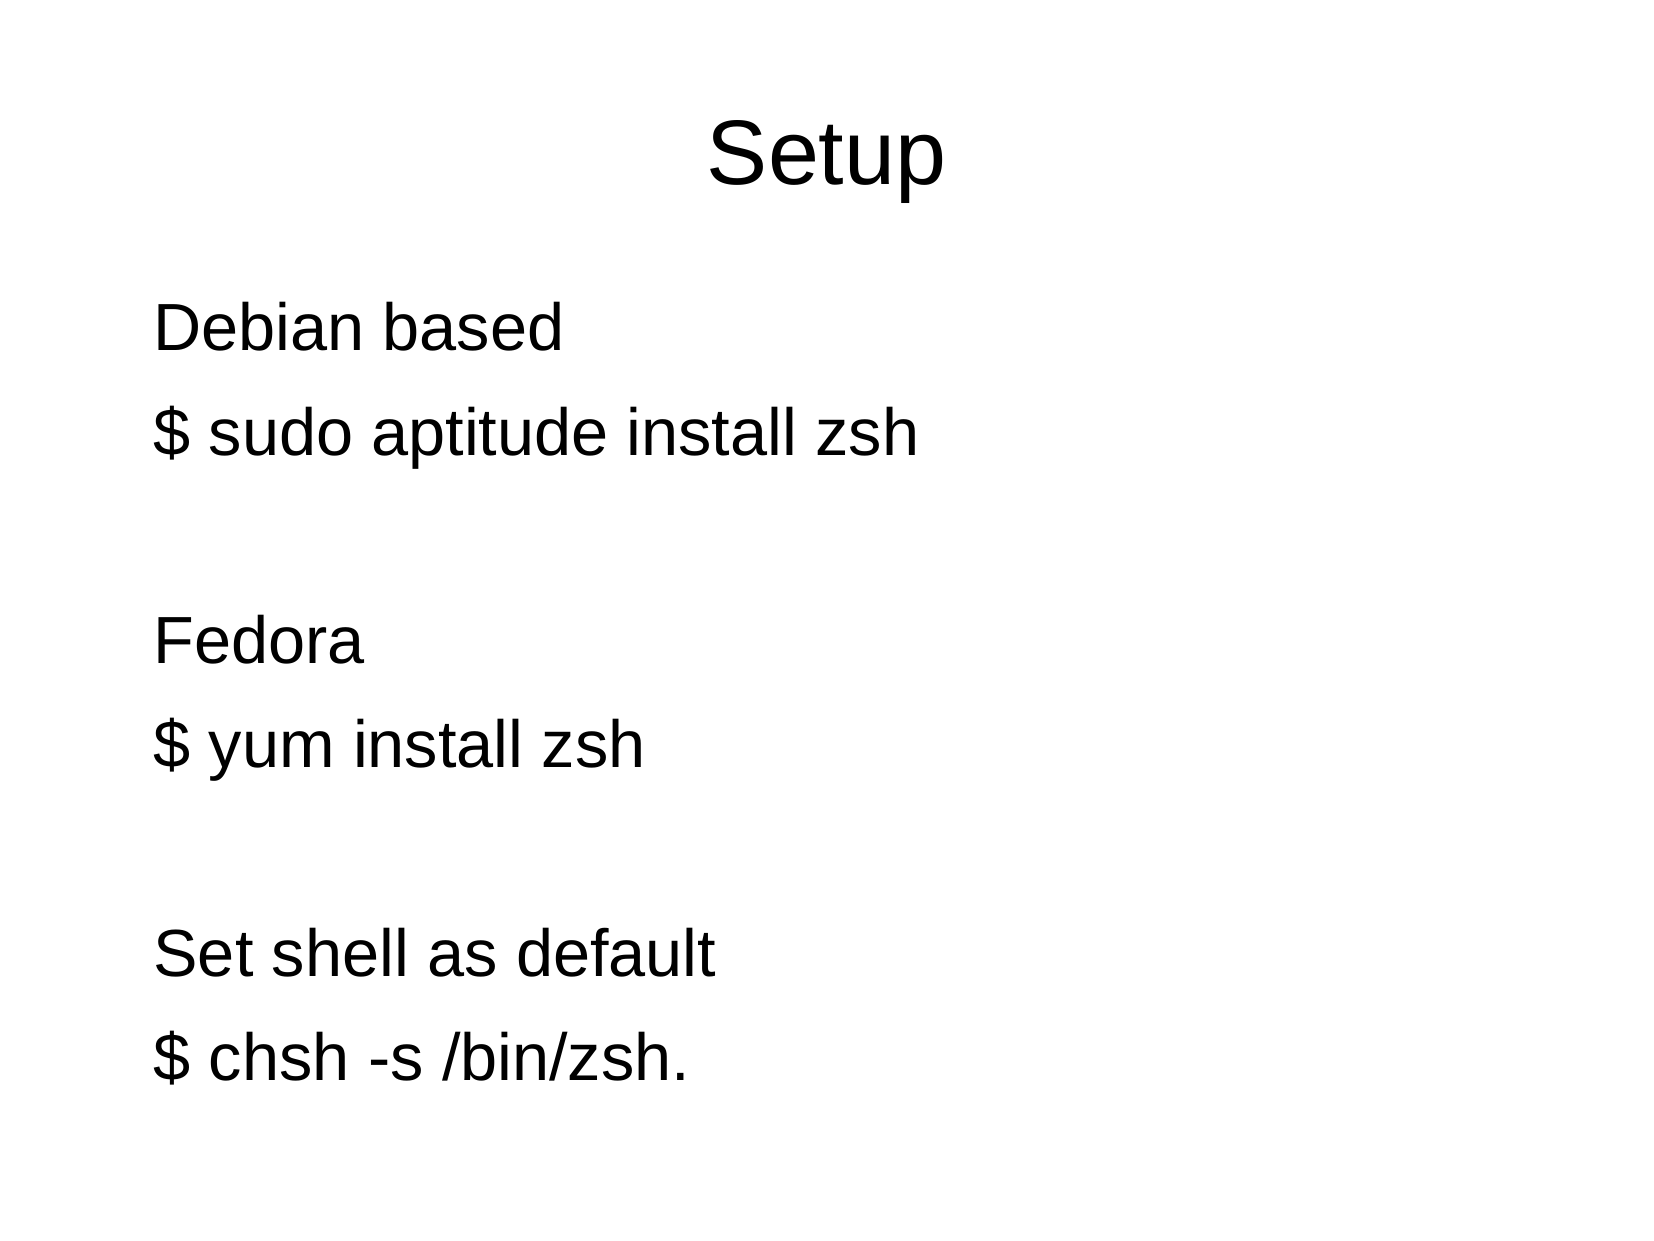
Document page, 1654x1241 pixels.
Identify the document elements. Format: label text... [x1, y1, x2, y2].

list Debian based $ sudo aptitude install zsh Fedora $ yum install zsh Set shell as default $ chsh -s /bin/zsh. [82, 290, 1571, 1109]
title Setup [82, 49, 1571, 257]
